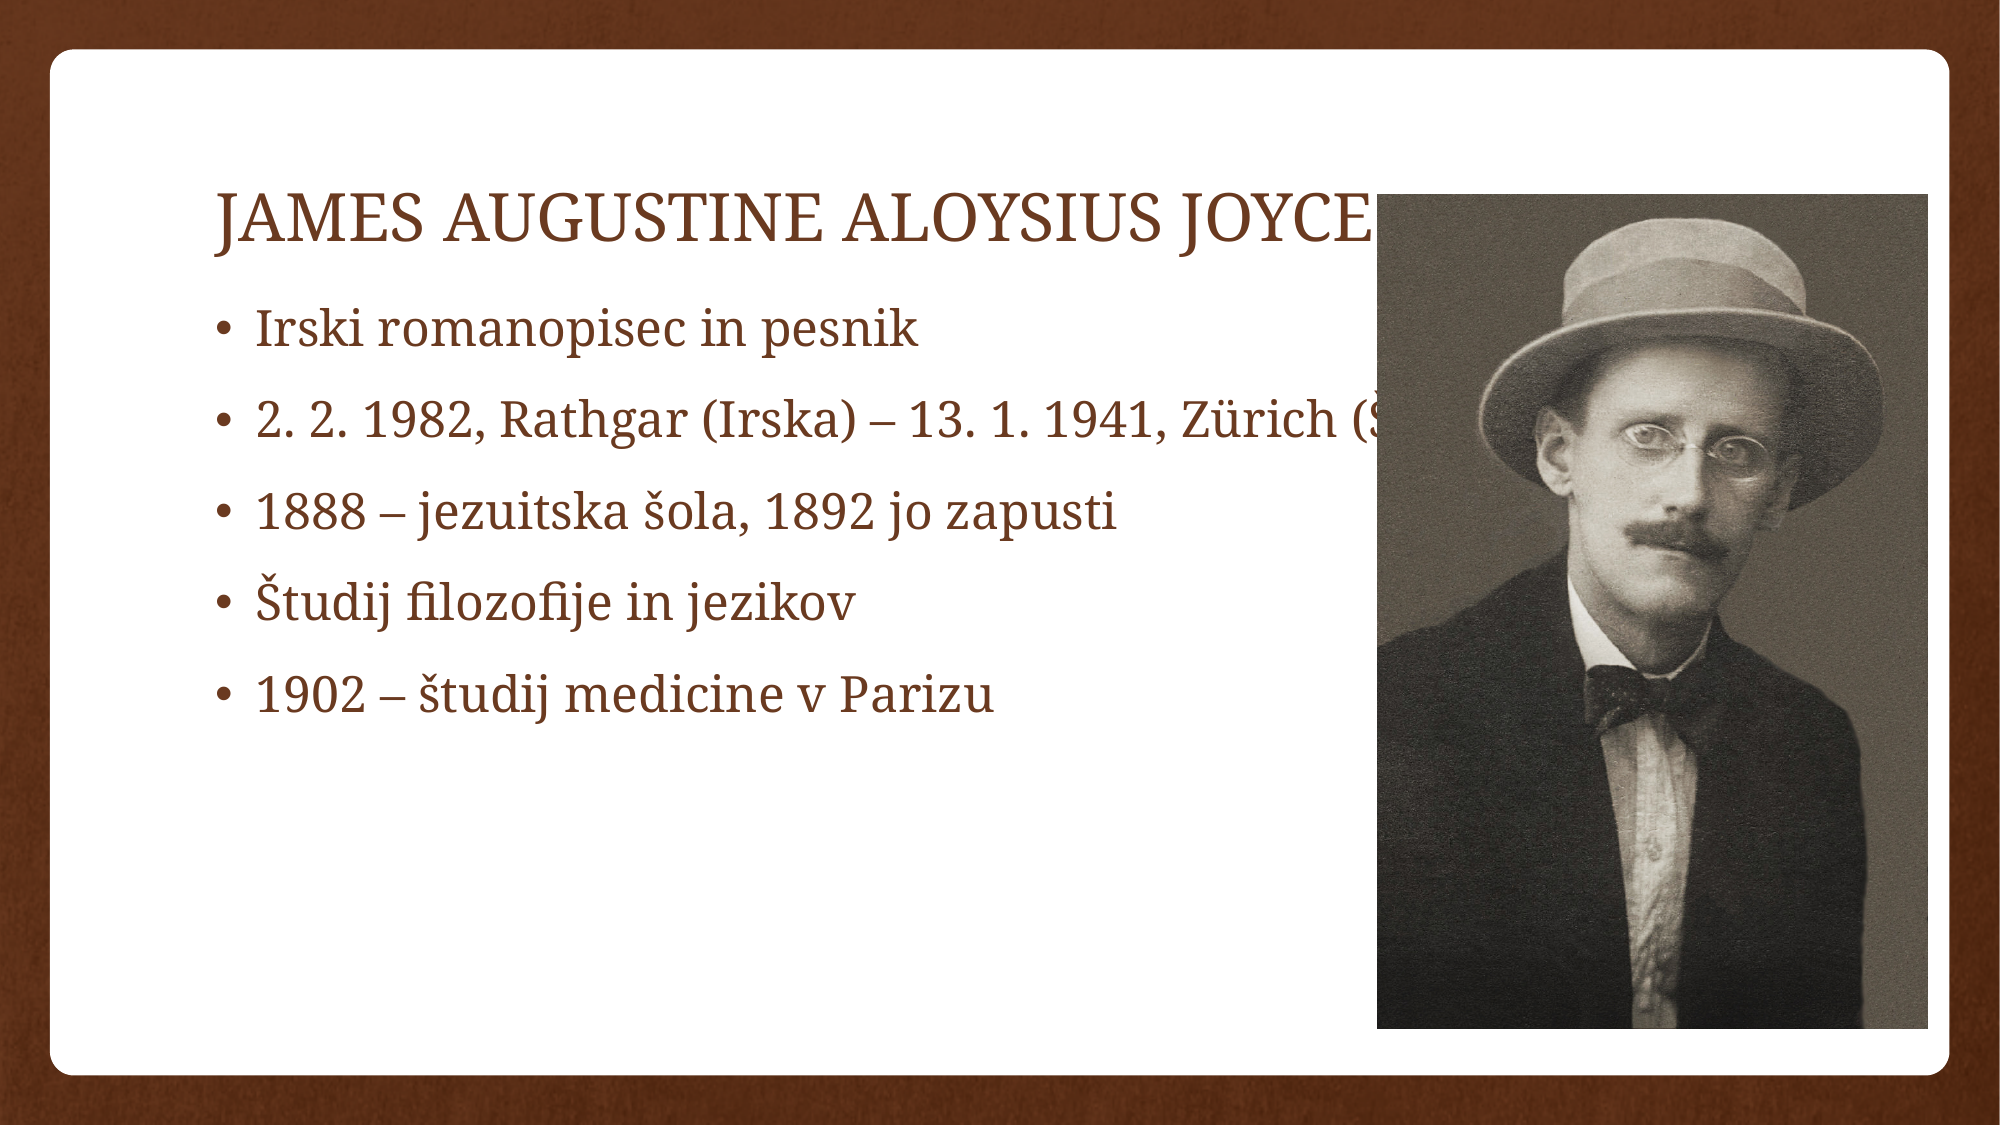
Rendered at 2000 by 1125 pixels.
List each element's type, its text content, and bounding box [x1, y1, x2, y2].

picture [0, 0, 2000, 1125]
title JAMES AUGUSTINE ALOYSIUS JOYCE [200, 70, 1800, 263]
list Irski romanopisec in pesnik 2. 2. 1982, Rathgar (Irska) – 13. 1. 1941, Zürich (Švica) 1888 – jezuitska šola, 1892 jo zapusti Študij filozofije in jezikov 1902 – študij medicine v Parizu [200, 295, 1377, 996]
